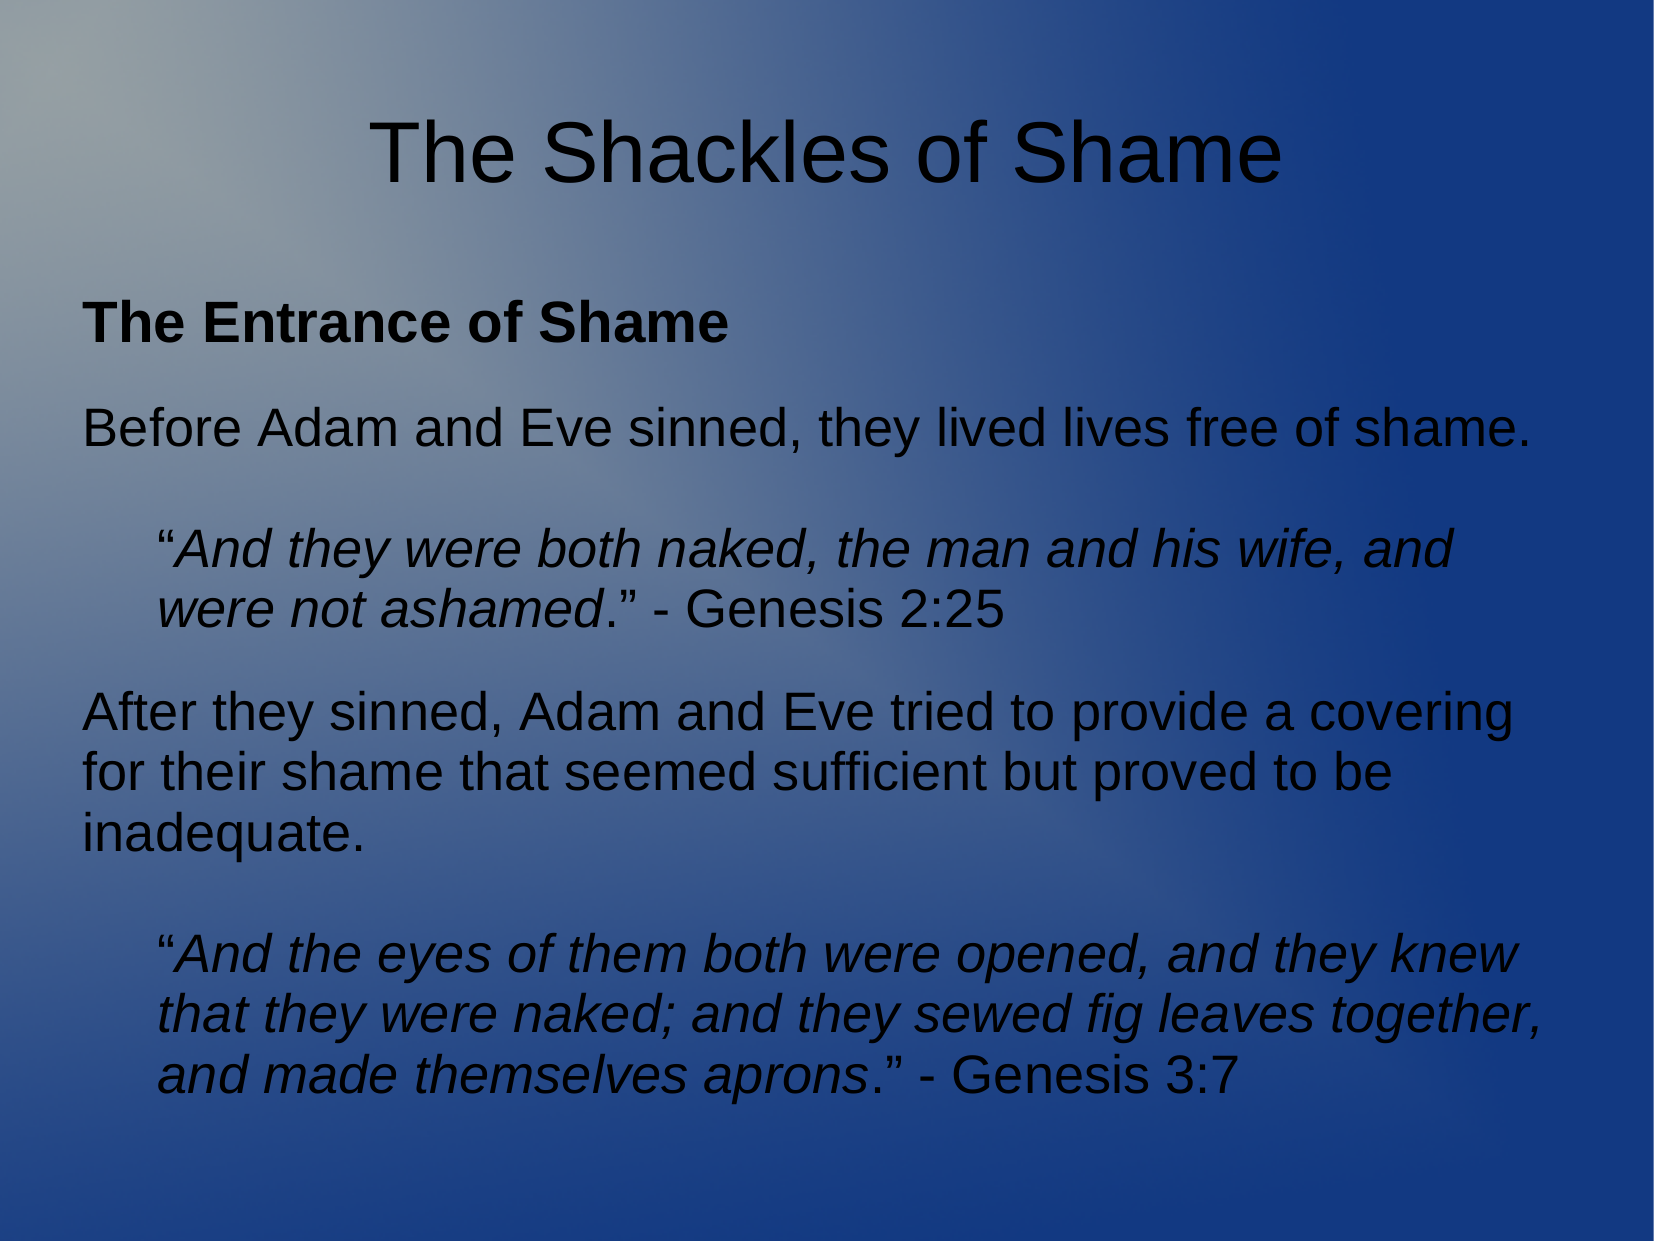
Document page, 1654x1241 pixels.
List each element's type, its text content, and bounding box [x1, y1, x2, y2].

picture [0, 0, 1654, 1241]
title The Shackles of Shame [82, 49, 1571, 257]
subtitle The Entrance of Shame Before Adam and Eve sinned, they lived lives free of shame. “And they were both naked, the man and his wife, and were not ashamed.” - Genesis 2:25 After they sinned, Adam and Eve tried to provide a covering for their shame that seemed sufficient but proved to be inadequate. “And the eyes of them both were opened, and they knew that they were naked; and they sewed fig leaves together, and made themselves aprons.” - Genesis 3:7 [82, 290, 1571, 1241]
